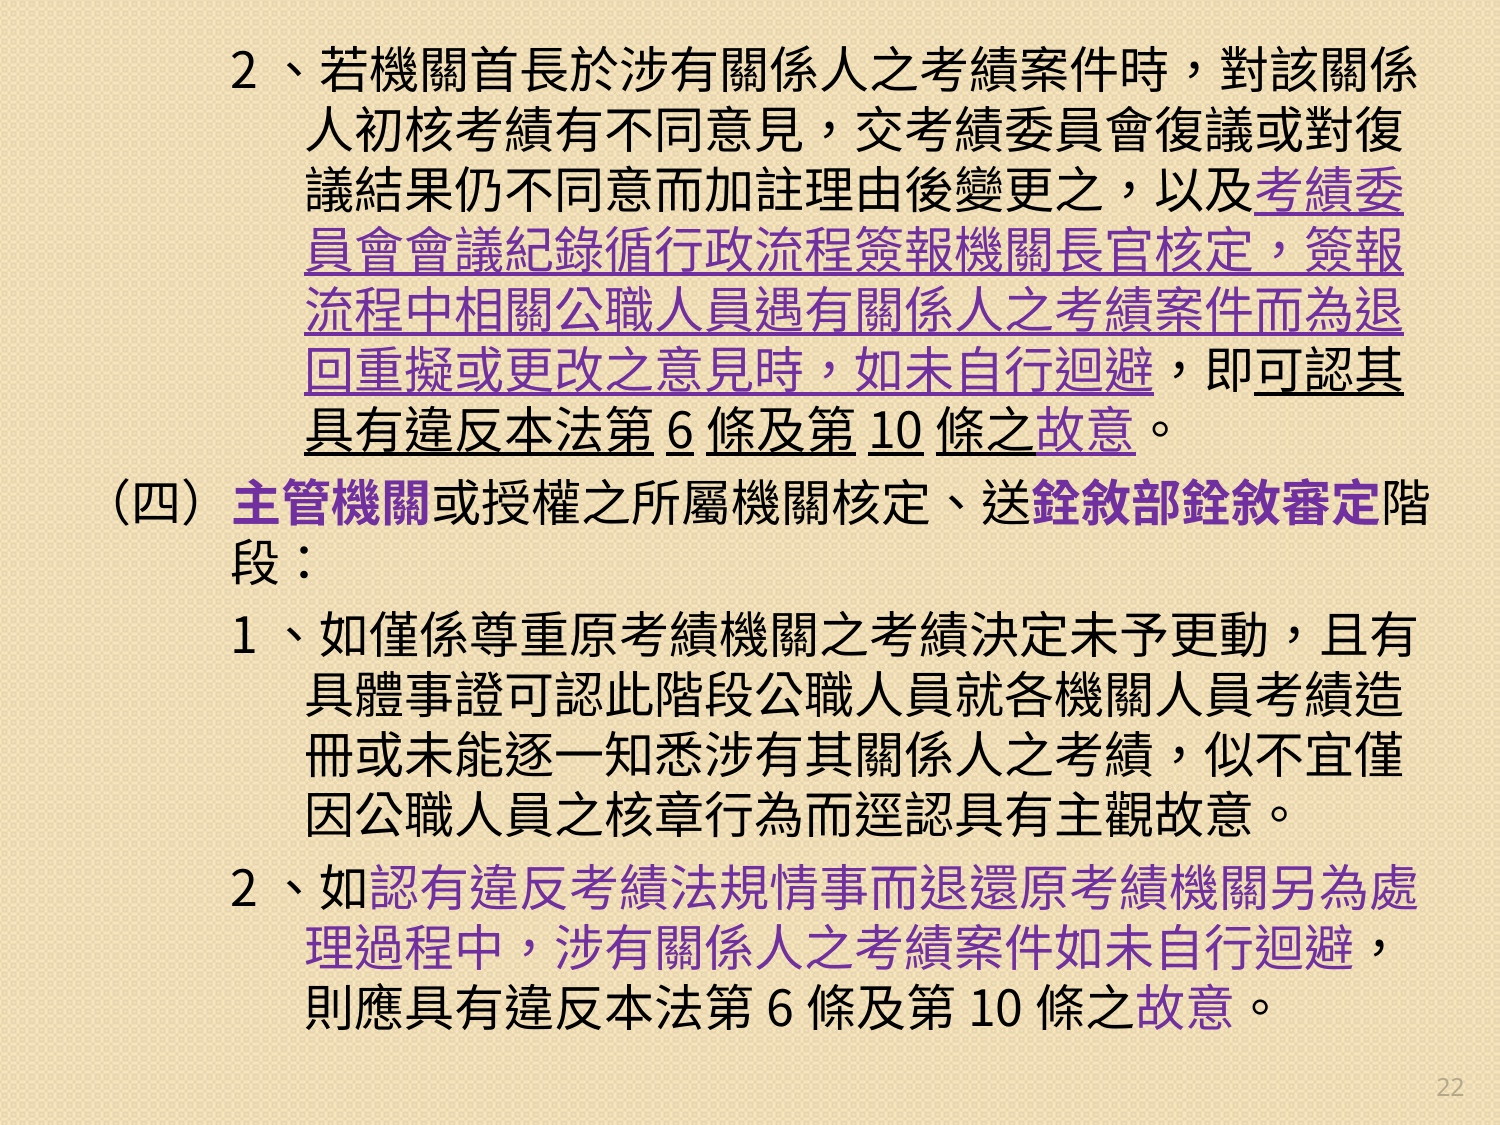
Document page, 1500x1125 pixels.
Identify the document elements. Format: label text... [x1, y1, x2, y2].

picture [0, 0, 1500, 1125]
list 2、若機關首長於涉有關係人之考績案件時，對該關係人初核考績有不同意見，交考績委員會復議或對復議結果仍不同意而加註理由後變更之，以及考績委員會會議紀錄循行政流程簽報機關長官核定，簽報流程中相關公職人員遇有關係人之考績案件而為退回重擬或更改之意見時，如未自行迴避，即可認其具有違反本法第6條及第10條之故意。 （四）主管機關或授權之所屬機關核定、送銓敘部銓敘審定階段： 1、如僅係尊重原考績機關之考績決定未予更動，且有具體事證可認此階段公職人員就各機關人員考績造冊或未能逐一知悉涉有其關係人之考績，似不宜僅因公職人員之核章行為而逕認具有主觀故意。 2、如認有違反考績法規情事而退還原考績機關另為處理過程中，涉有關係人之考績案件如未自行迴避，則應具有違反本法第6條及第10條之故意。 [53, 30, 1447, 1005]
slide_number <編號> [1413, 1034, 1488, 1113]
